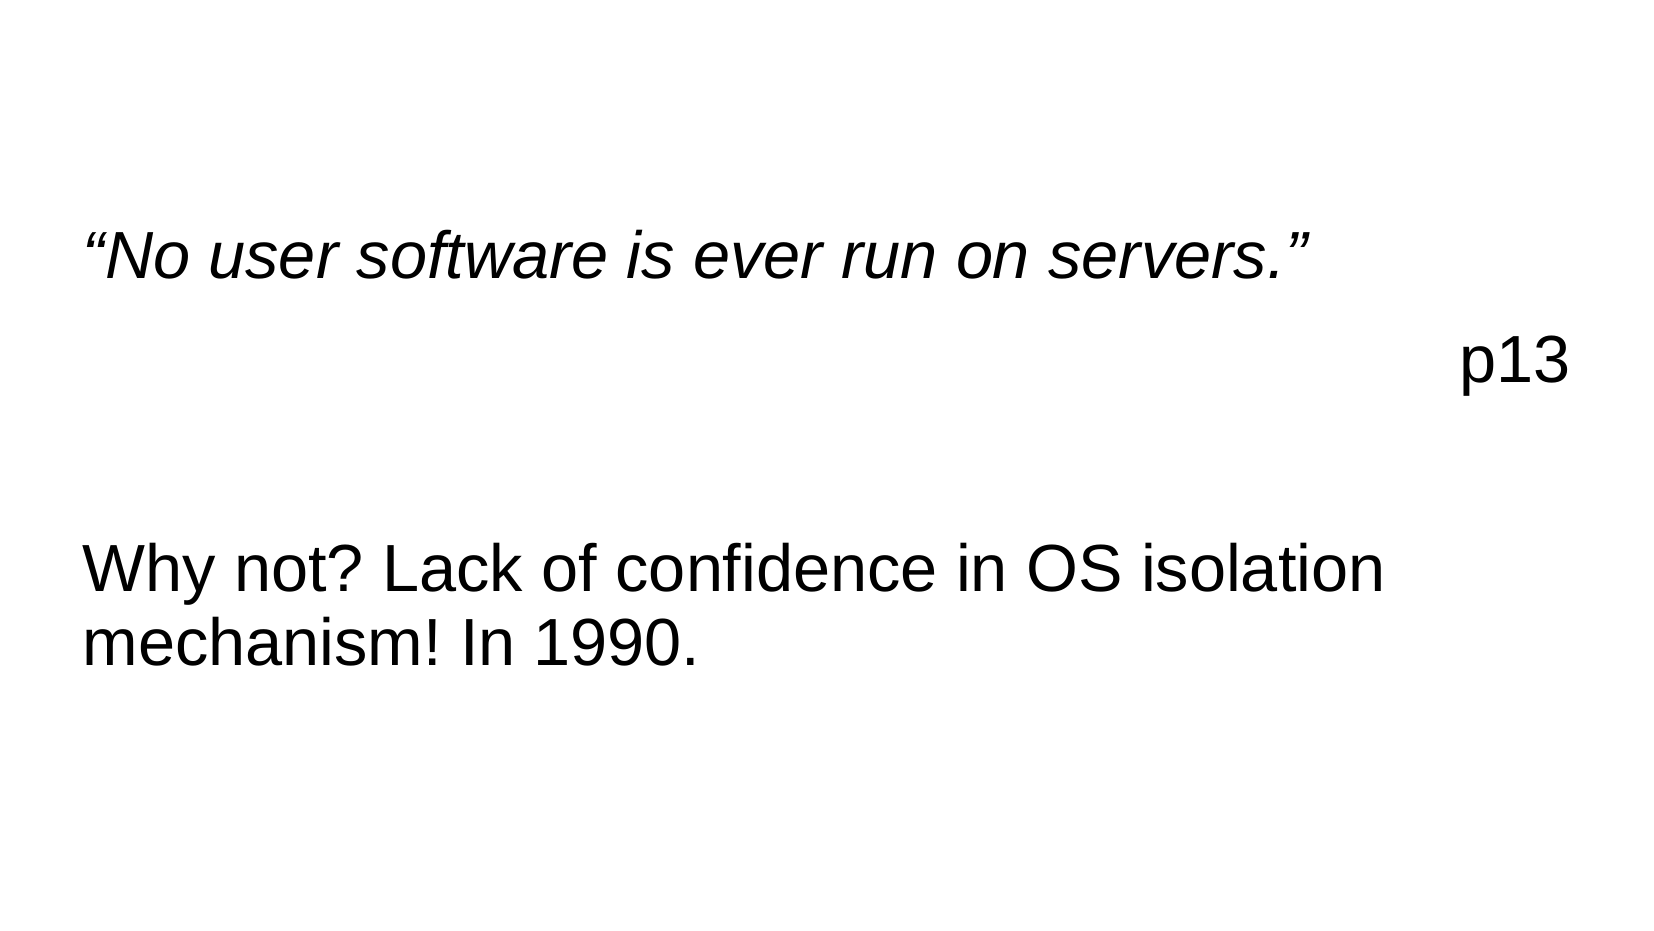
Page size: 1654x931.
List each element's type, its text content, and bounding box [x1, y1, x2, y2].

list “No user software is ever run on servers.” p13 Why not? Lack of confidence in OS isolation mechanism! In 1990. [82, 217, 1571, 758]
